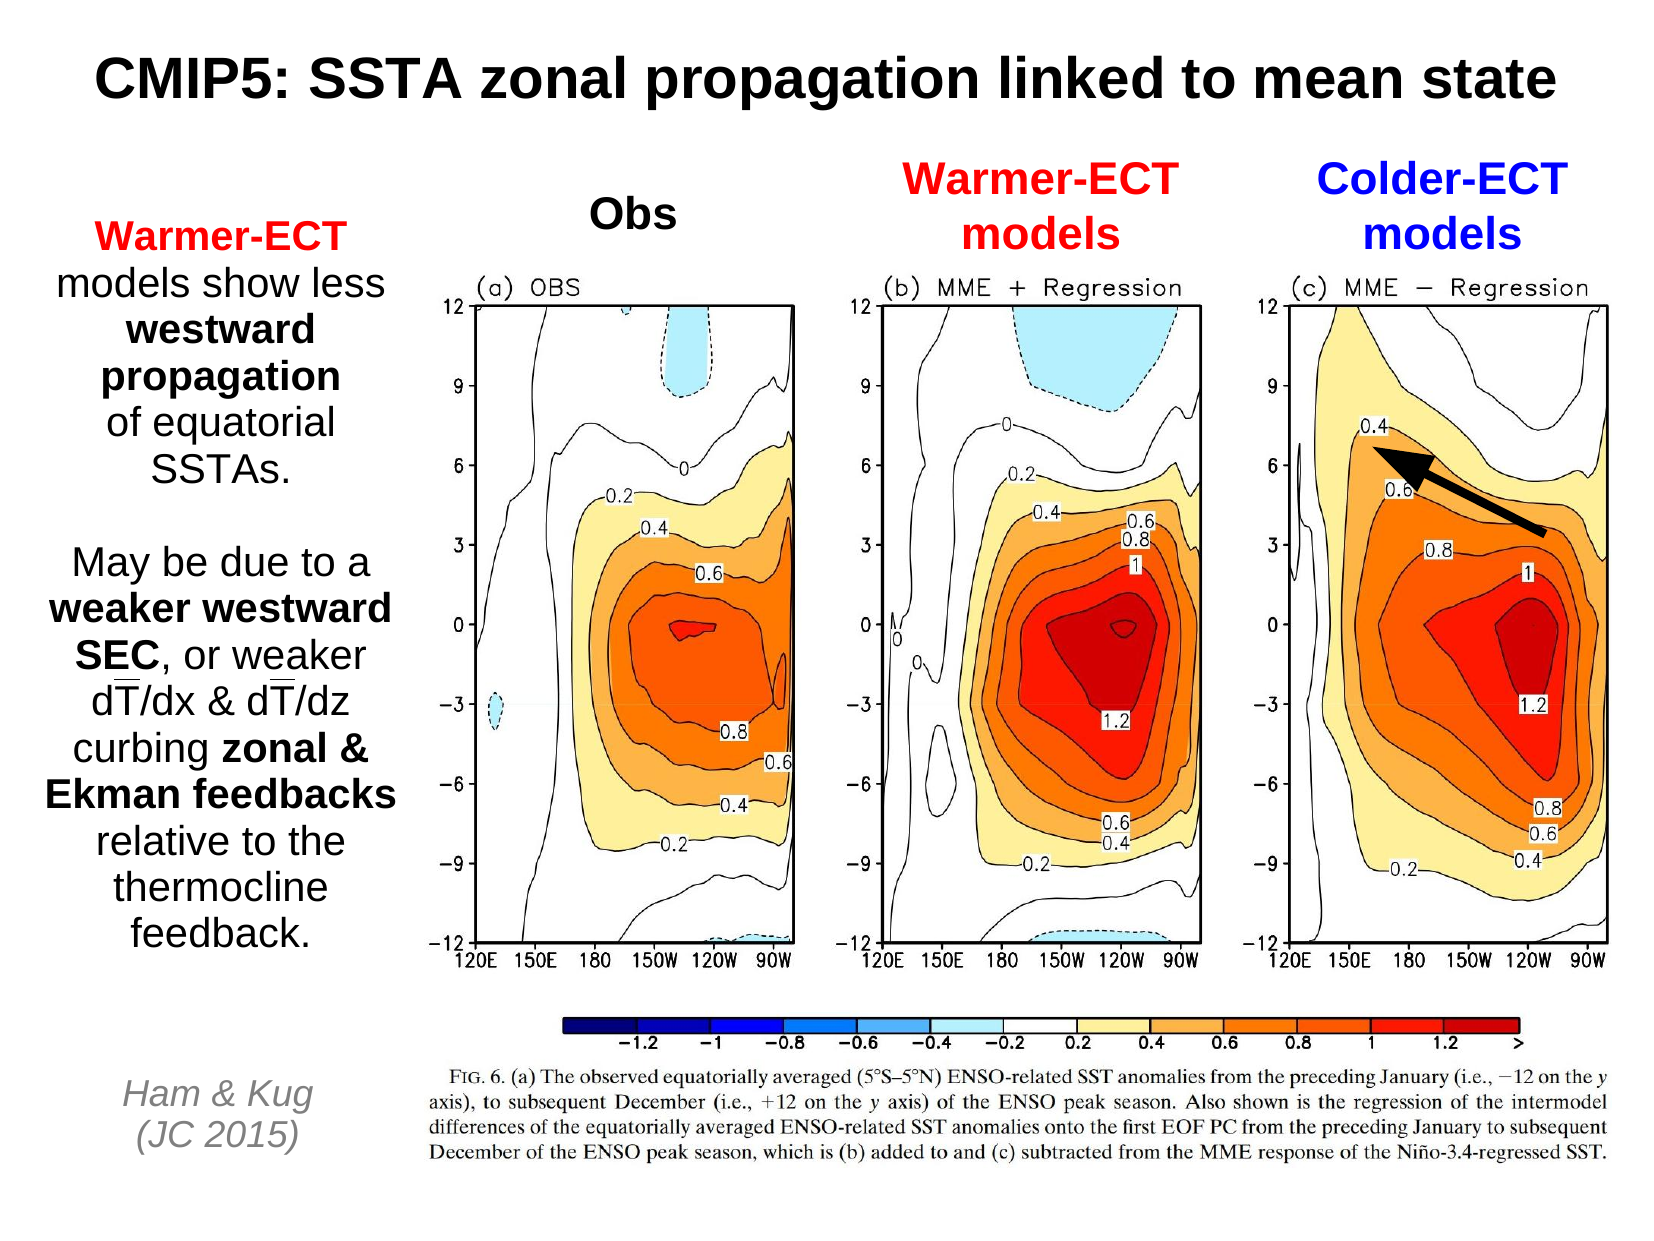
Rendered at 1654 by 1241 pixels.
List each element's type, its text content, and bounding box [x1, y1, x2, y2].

text_box Colder-ECT models [1262, 148, 1623, 259]
text_box CMIP5: SSTA zonal propagation linked to mean state [18, 30, 1635, 111]
text_box Warmer-ECT models [877, 148, 1205, 259]
text_box Warmer-ECT models show less westward propagation of equatorial SSTAs. May be due to a weaker westward SEC, or weaker dT/dx & dT/dz curbing zonal & Ekman feedbacks relative to the thermocline feedback. [17, 206, 425, 989]
picture [424, 269, 1612, 1168]
text_box Ham & Kug (JC 2015) [57, 1065, 379, 1171]
text_box Obs [469, 183, 798, 239]
